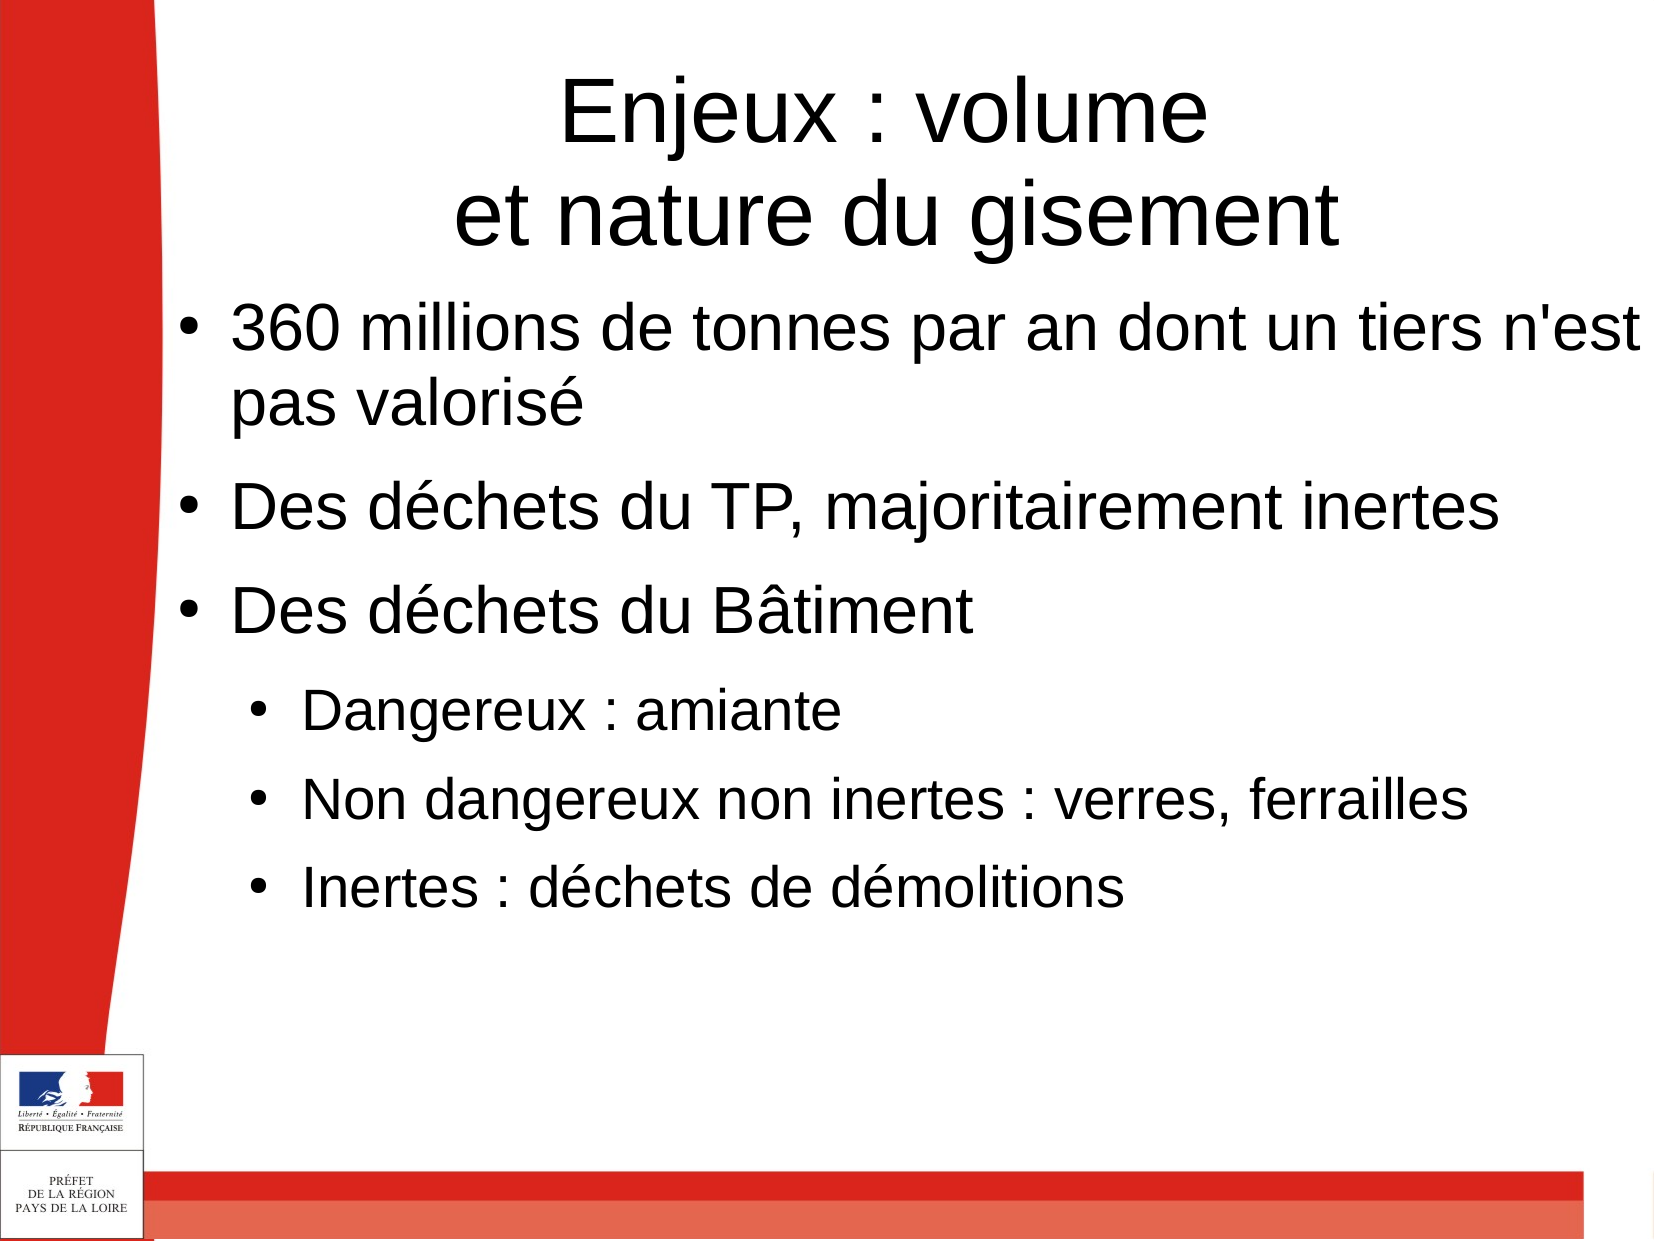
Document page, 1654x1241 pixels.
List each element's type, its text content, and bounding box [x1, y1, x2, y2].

picture [0, 0, 1654, 1241]
list 360 millions de tonnes par an dont un tiers n'est pas valorisé Des déchets du TP, majoritairement inertes Des déchets du Bâtiment Dangereux : amiante Non dangereux non inertes : verres, ferrailles Inertes : déchets de démolitions [159, 290, 1648, 1094]
title Enjeux : volume et nature du gisement [153, 58, 1642, 266]
